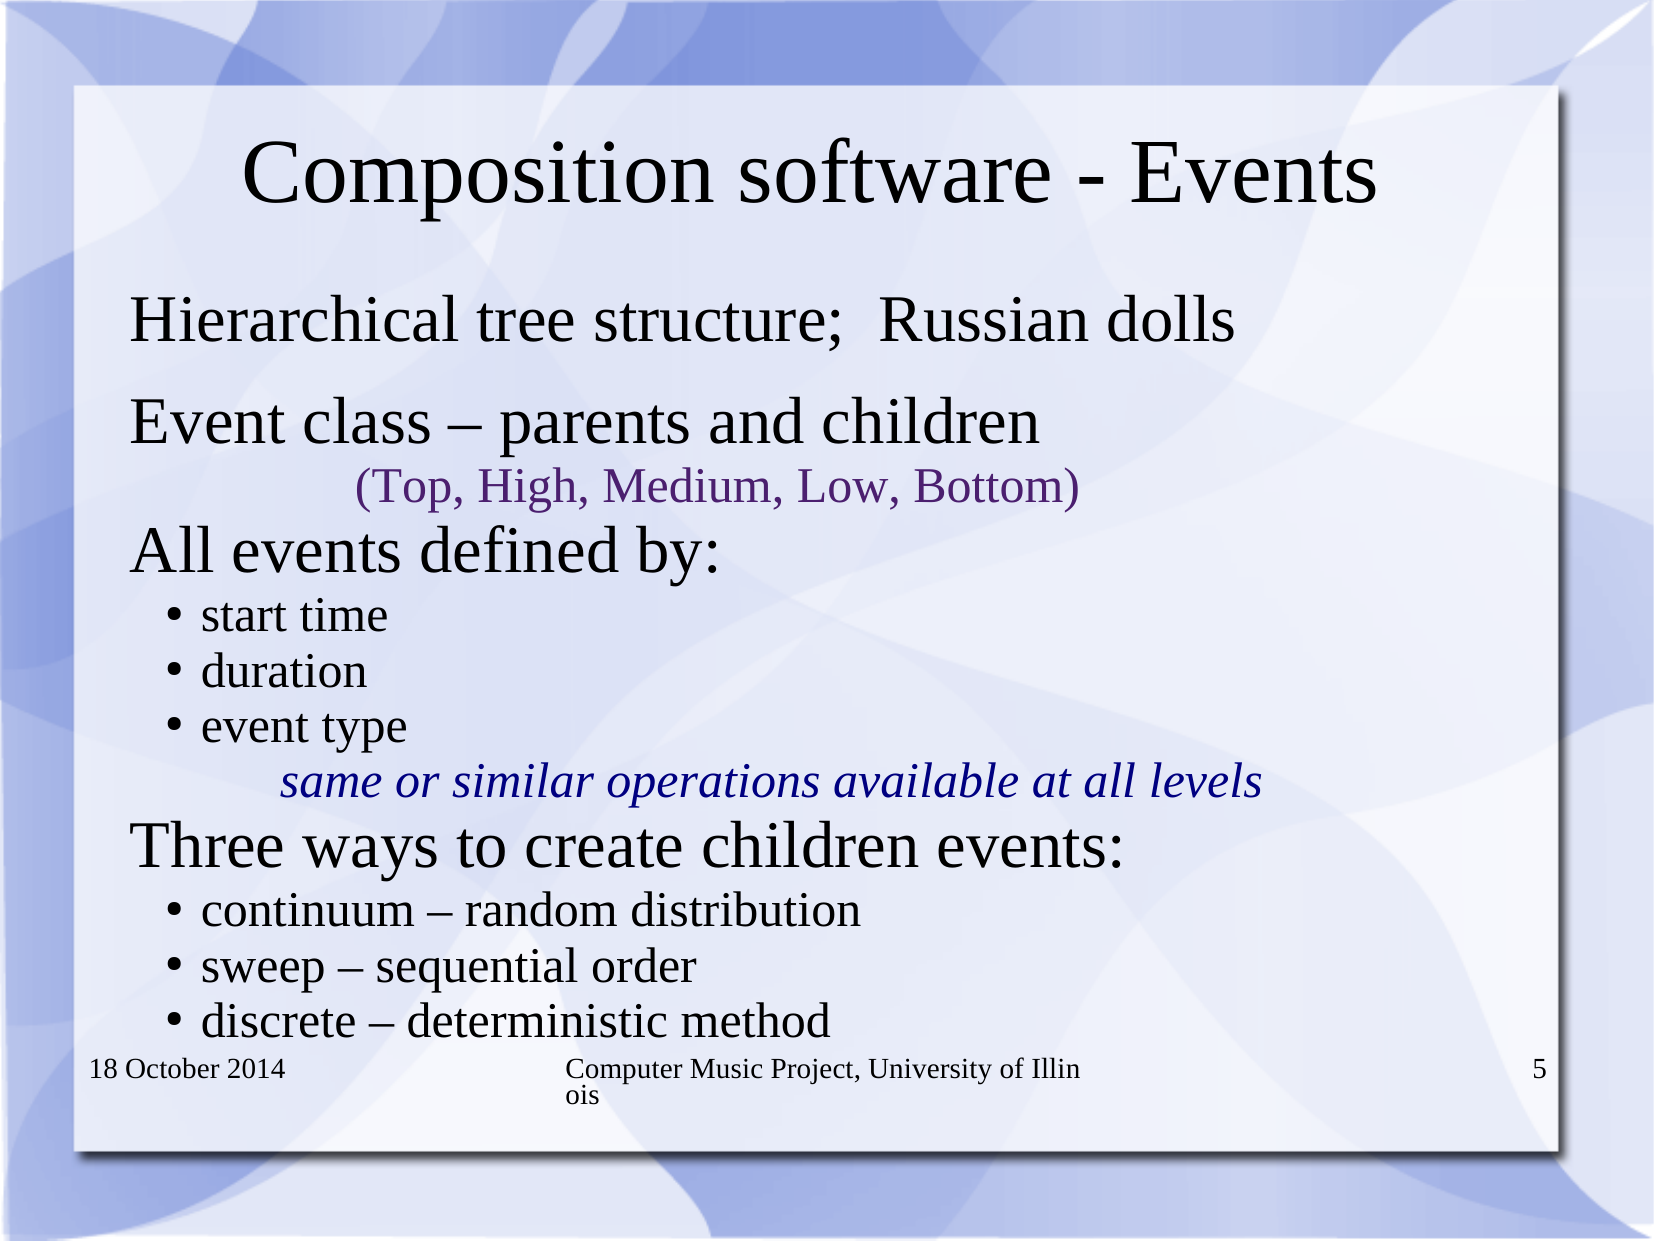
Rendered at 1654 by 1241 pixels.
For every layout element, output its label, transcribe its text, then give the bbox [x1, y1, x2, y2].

title Composition software - Events [84, 75, 1538, 268]
picture [0, 0, 1654, 1241]
subtitle Hierarchical tree structure; Russian dolls Event class – parents and children (Top, High, Medium, Low, Bottom) All events defined by: start time duration event type same or similar operations available at all levels Three ways to create children events: continuum – random distribution sweep – sequential order discrete – deterministic method [129, 242, 1489, 1163]
